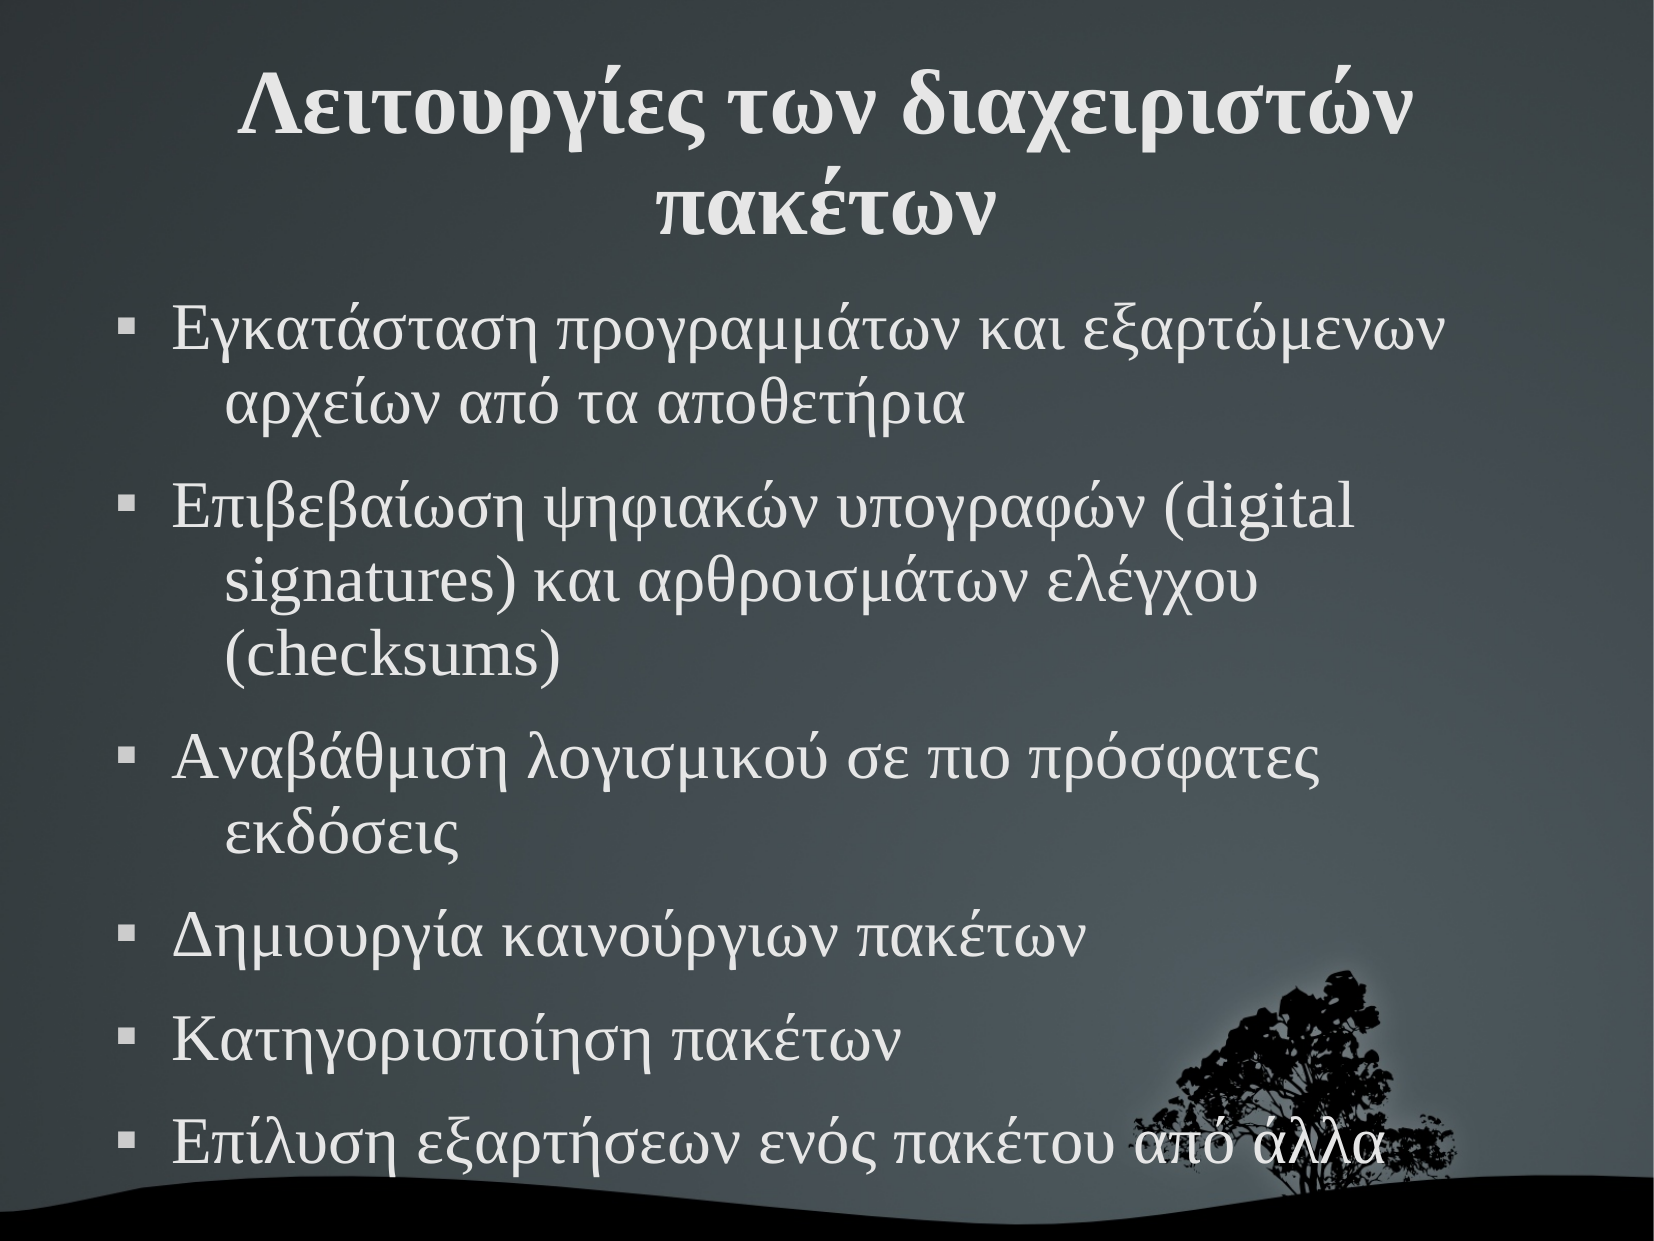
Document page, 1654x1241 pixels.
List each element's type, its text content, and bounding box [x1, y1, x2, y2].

picture [0, 0, 1654, 1241]
list Εγκατάσταση προγραμμάτων και εξαρτώμενων αρχείων από τα αποθετήρια Επιβεβαίωση ψηφιακών υπογραφών (digital signatures) και αρθροισμάτων ελέγχου (checksums) Αναβάθμιση λογισμικού σε πιο πρόσφατες εκδόσεις Δημιουργία καινούργιων πακέτων Κατηγοριοποίηση πακέτων Επίλυση εξαρτήσεων ενός πακέτου από άλλα [82, 290, 1571, 1165]
title Λειτουργίες των διαχειριστών πακέτων [82, 33, 1571, 273]
